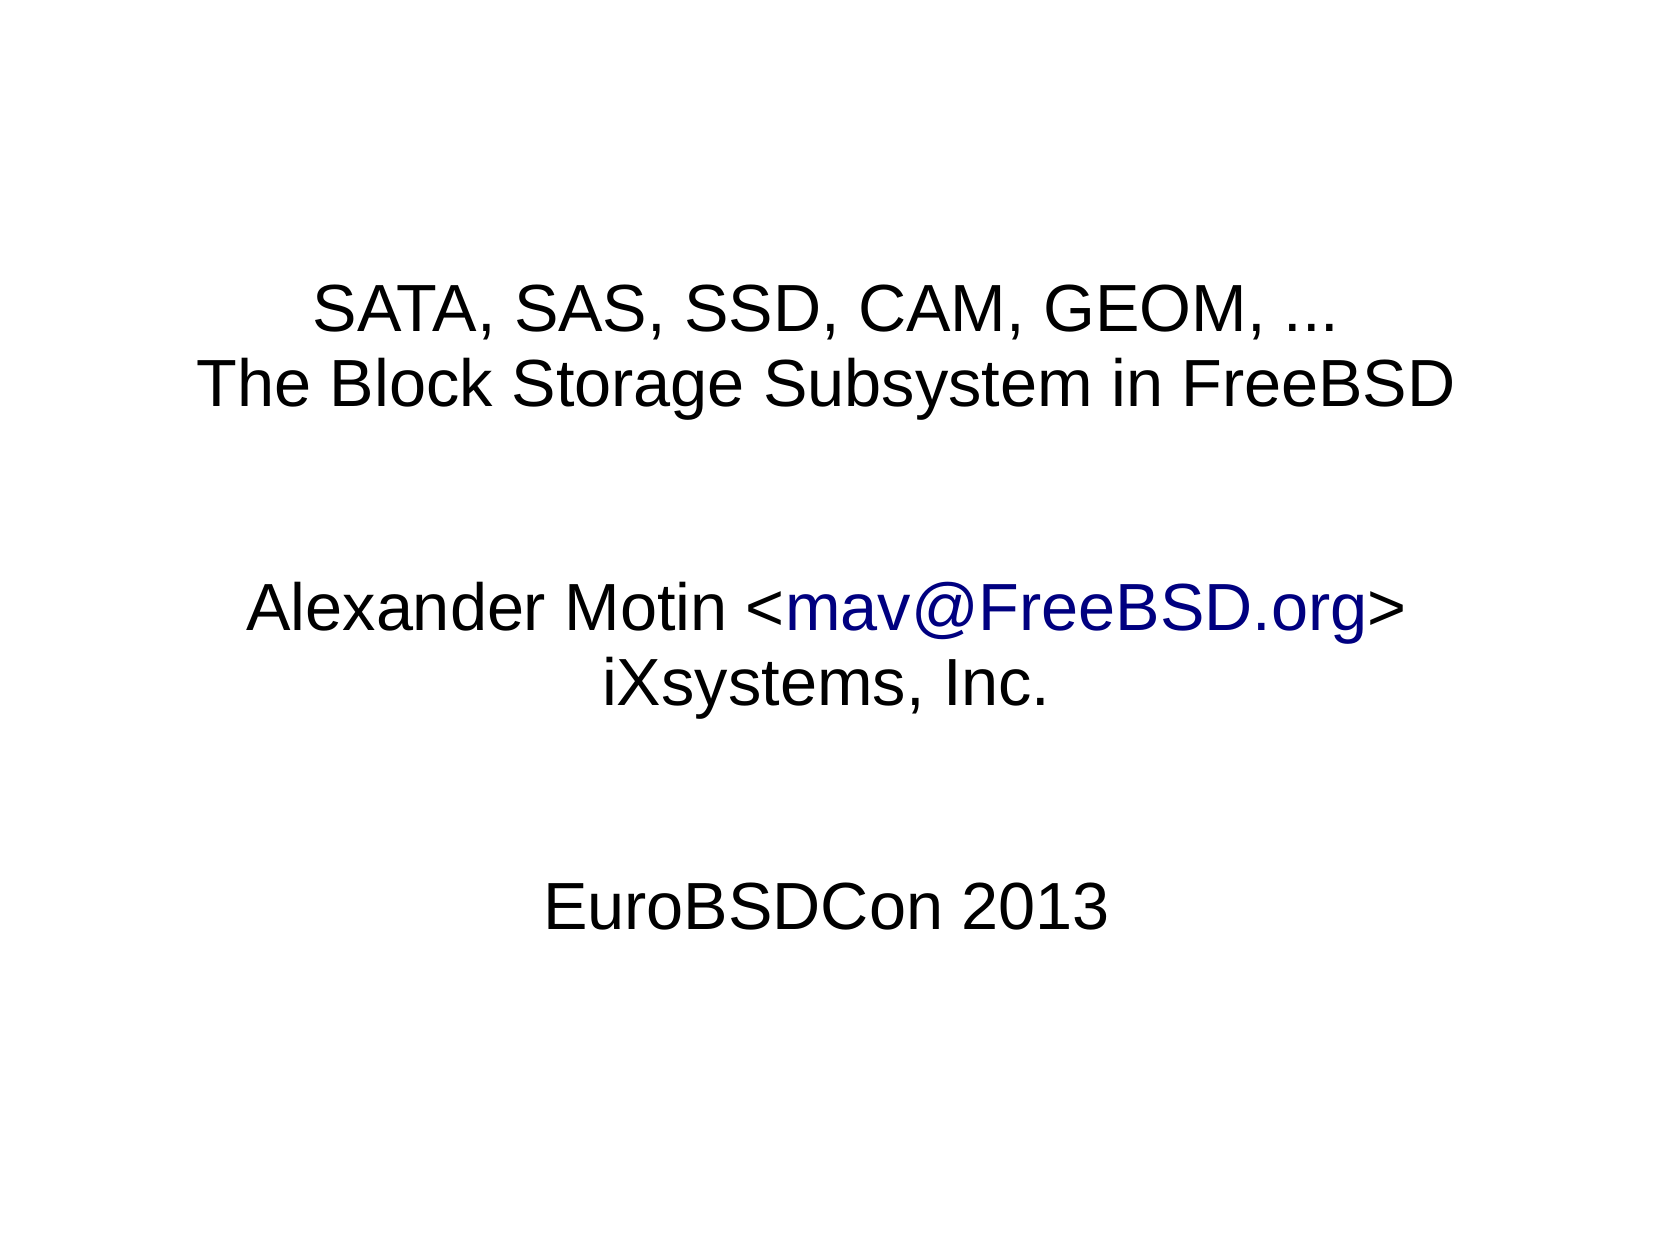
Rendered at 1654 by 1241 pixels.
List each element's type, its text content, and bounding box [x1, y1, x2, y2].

subtitle SATA, SAS, SSD, CAM, GEOM, ... The Block Storage Subsystem in FreeBSD Alexander Motin <mav@FreeBSD.org> iXsystems, Inc. EuroBSDCon 2013 [82, 106, 1571, 1109]
